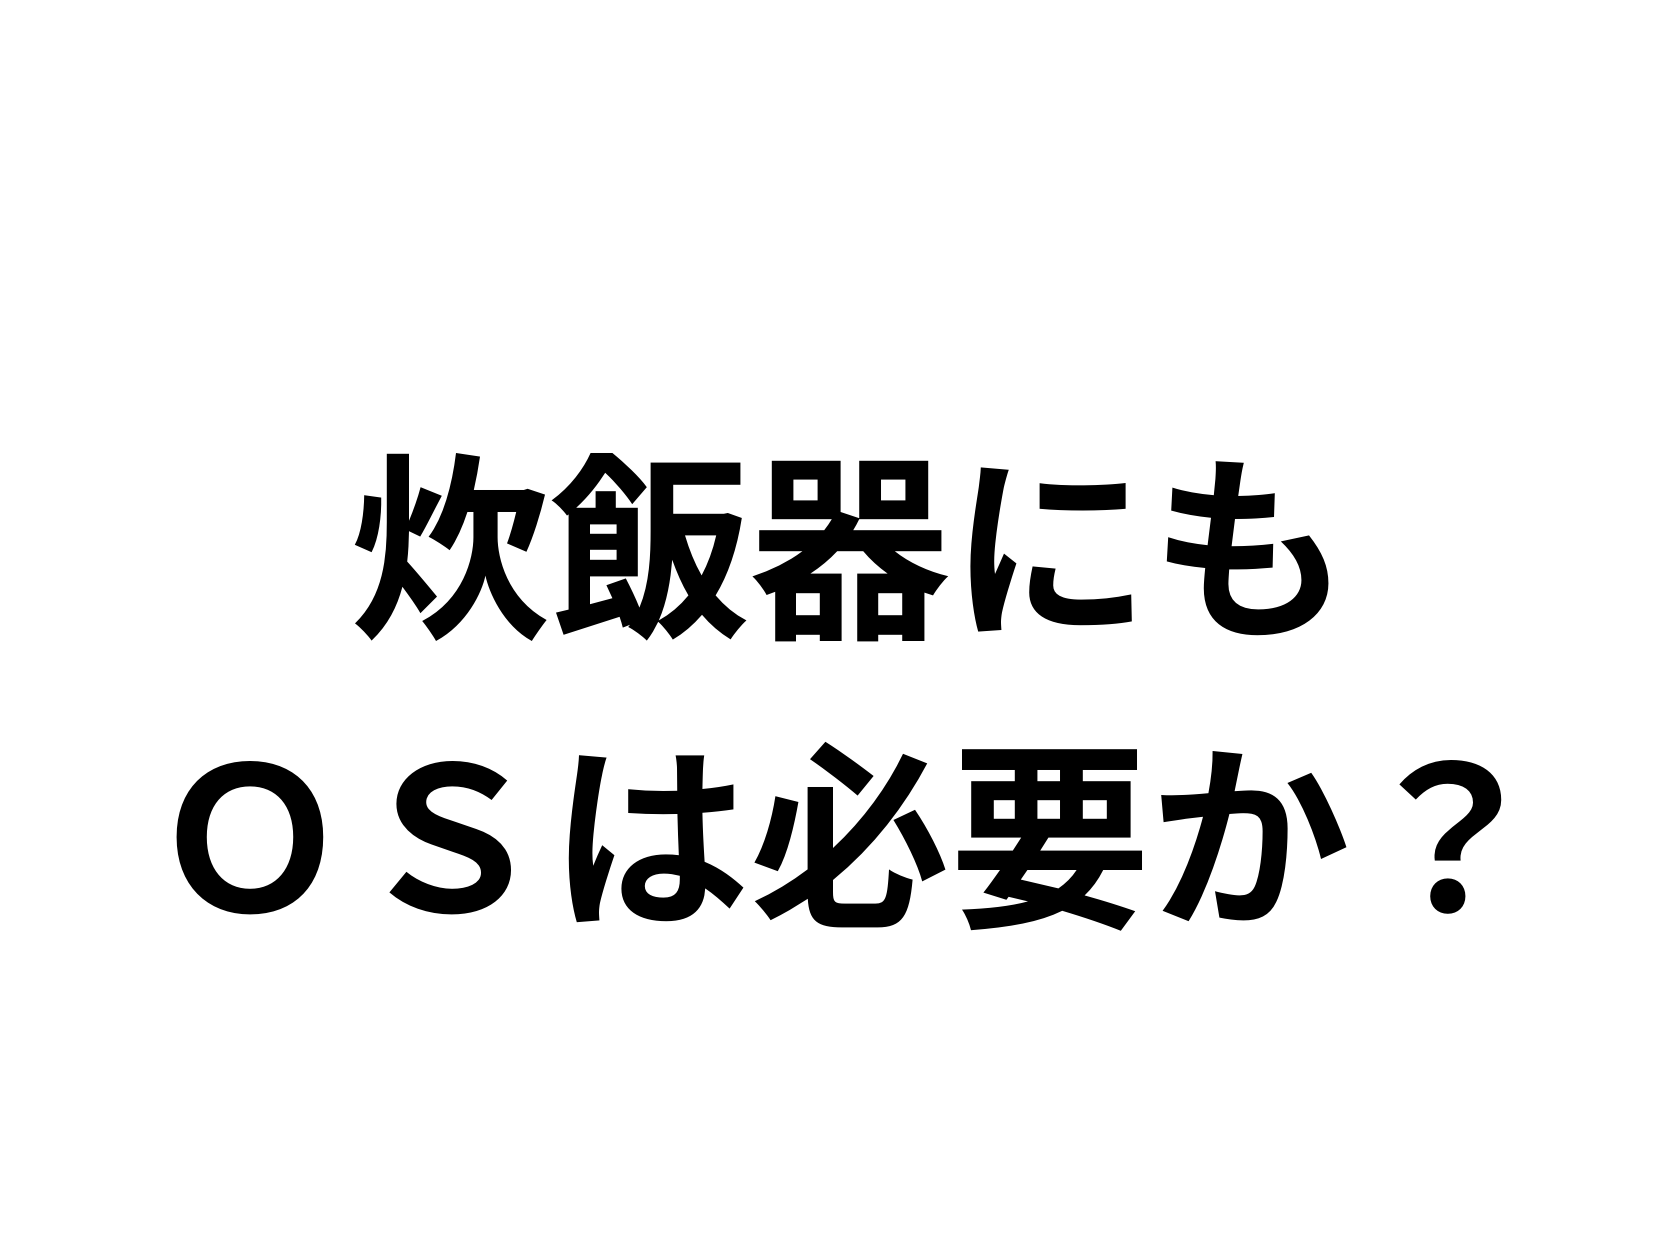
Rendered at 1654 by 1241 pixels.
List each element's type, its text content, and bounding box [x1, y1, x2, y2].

text_box 炊飯器にも ＯＳは必要か？ [135, 383, 1433, 857]
